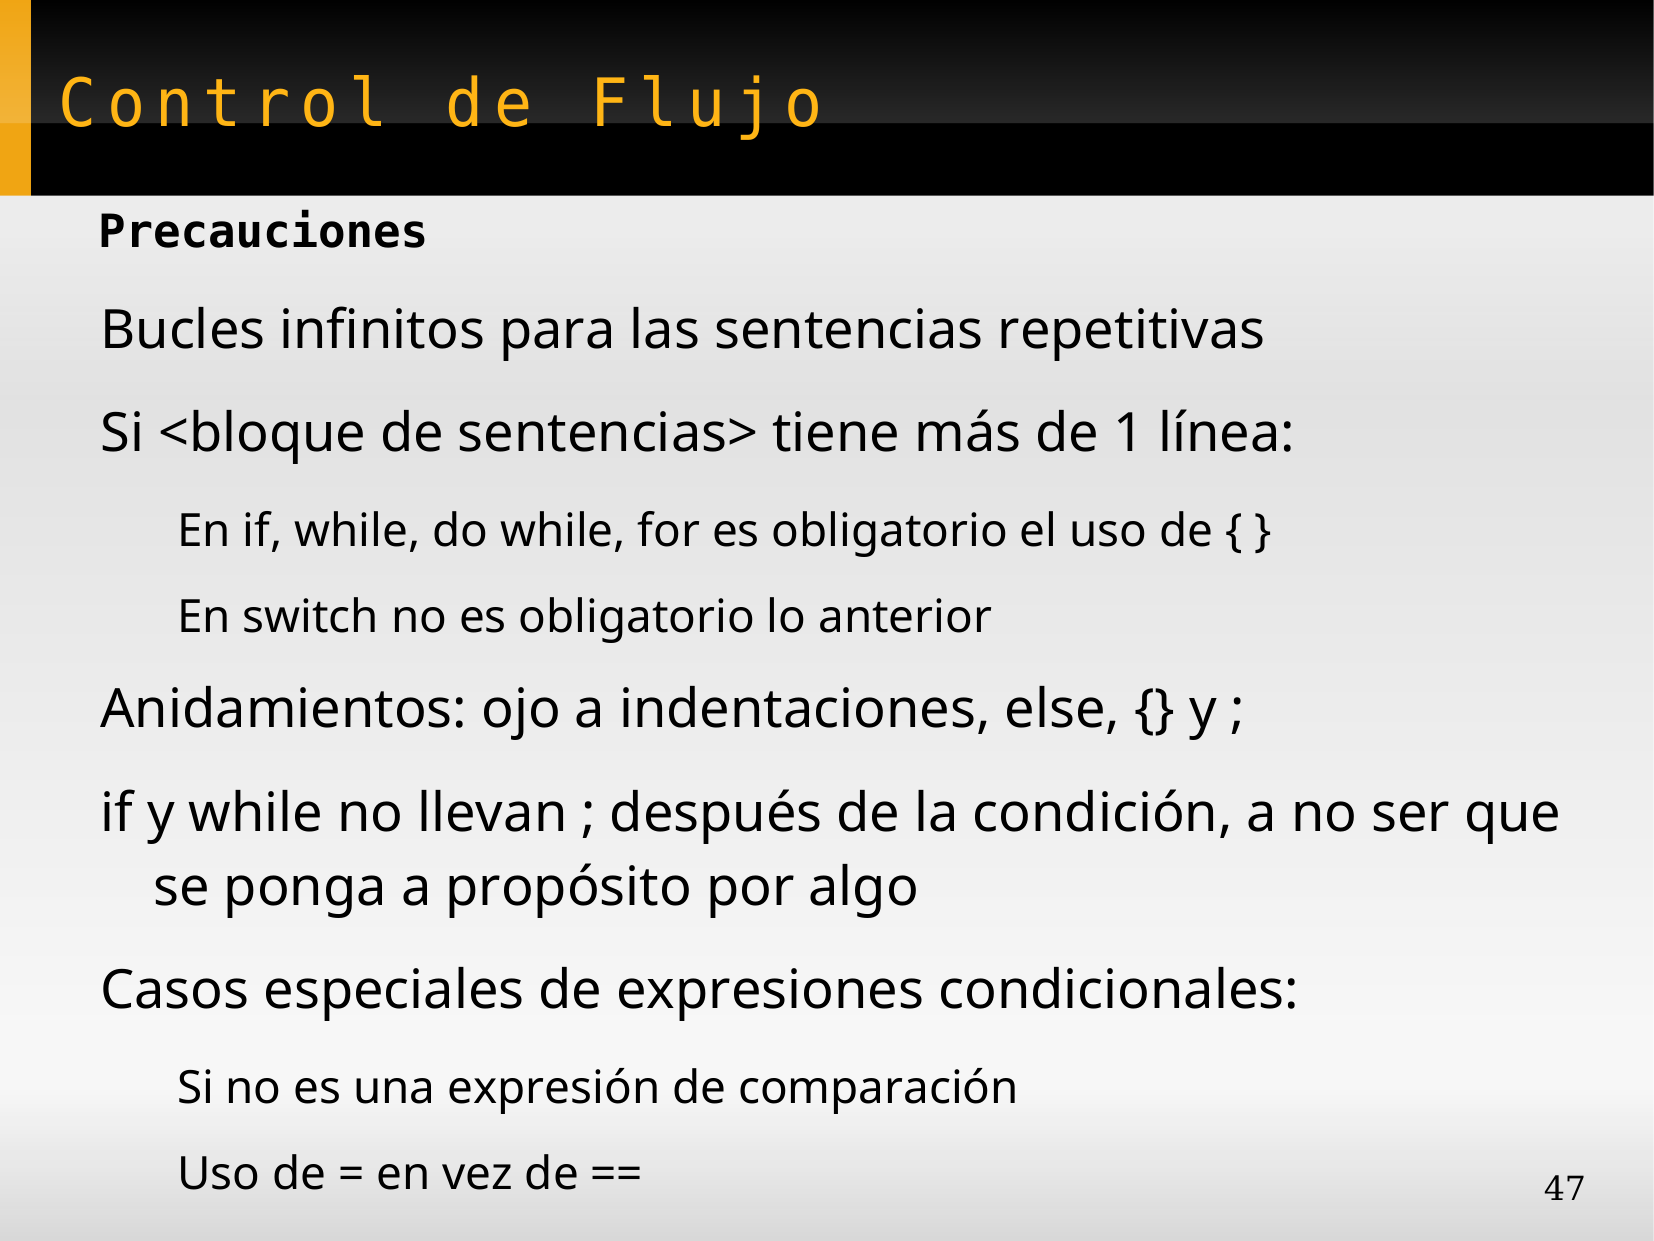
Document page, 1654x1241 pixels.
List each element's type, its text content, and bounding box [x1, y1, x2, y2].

list Bucles infinitos para las sentencias repetitivas Si <bloque de sentencias> tiene más de 1 línea: En if, while, do while, for es obligatorio el uso de { } En switch no es obligatorio lo anterior Anidamientos: ojo a indentaciones, else, {} y ; if y while no llevan ; después de la condición, a no ser que se ponga a propósito por algo Casos especiales de expresiones condicionales: Si no es una expresión de comparación Uso de = en vez de == [82, 290, 1571, 1122]
title Control de Flujo [59, 29, 1595, 178]
picture [0, 0, 1654, 1241]
text_box Precauciones [83, 197, 443, 266]
